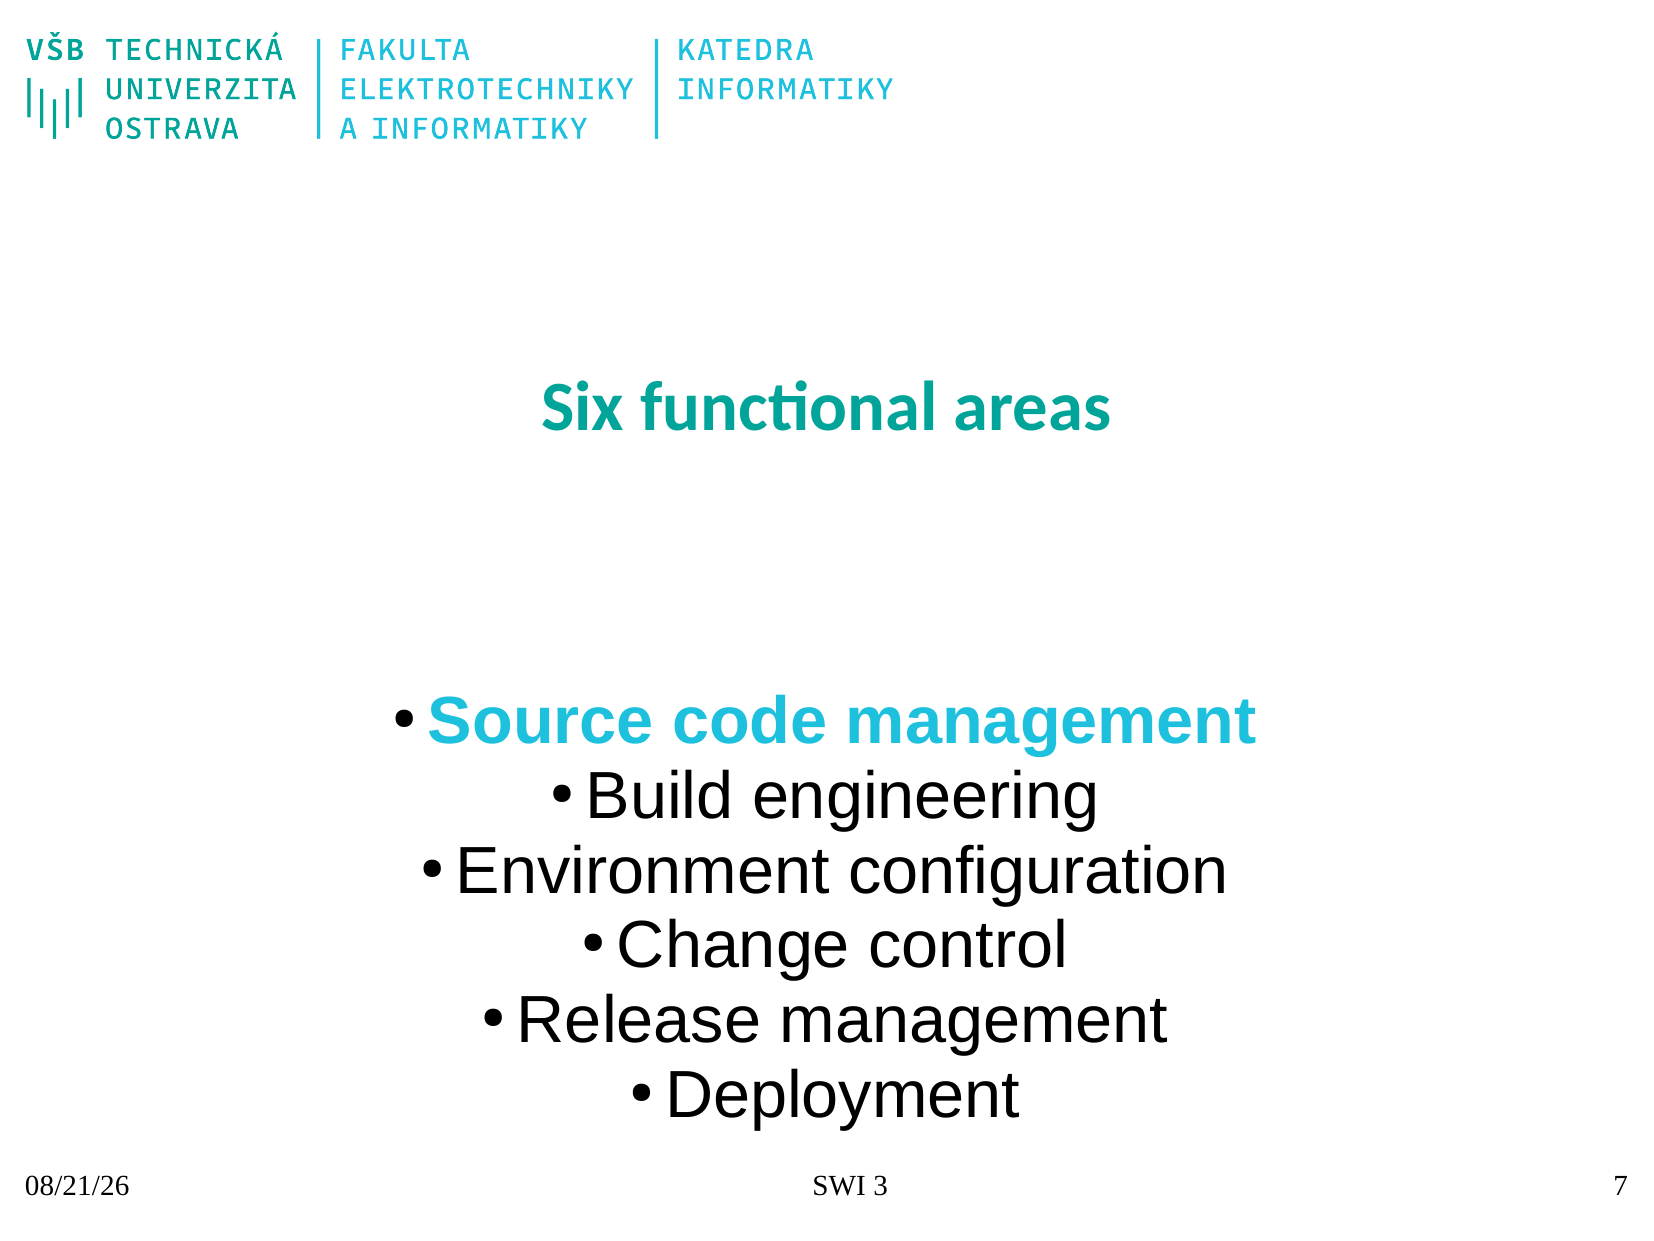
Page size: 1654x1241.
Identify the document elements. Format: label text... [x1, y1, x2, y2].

title Six functional areas [24, 184, 1629, 642]
subtitle Source code management Build engineering Environment configuration Change control Release management Deployment [30, 660, 1621, 1156]
picture [26, 31, 893, 139]
